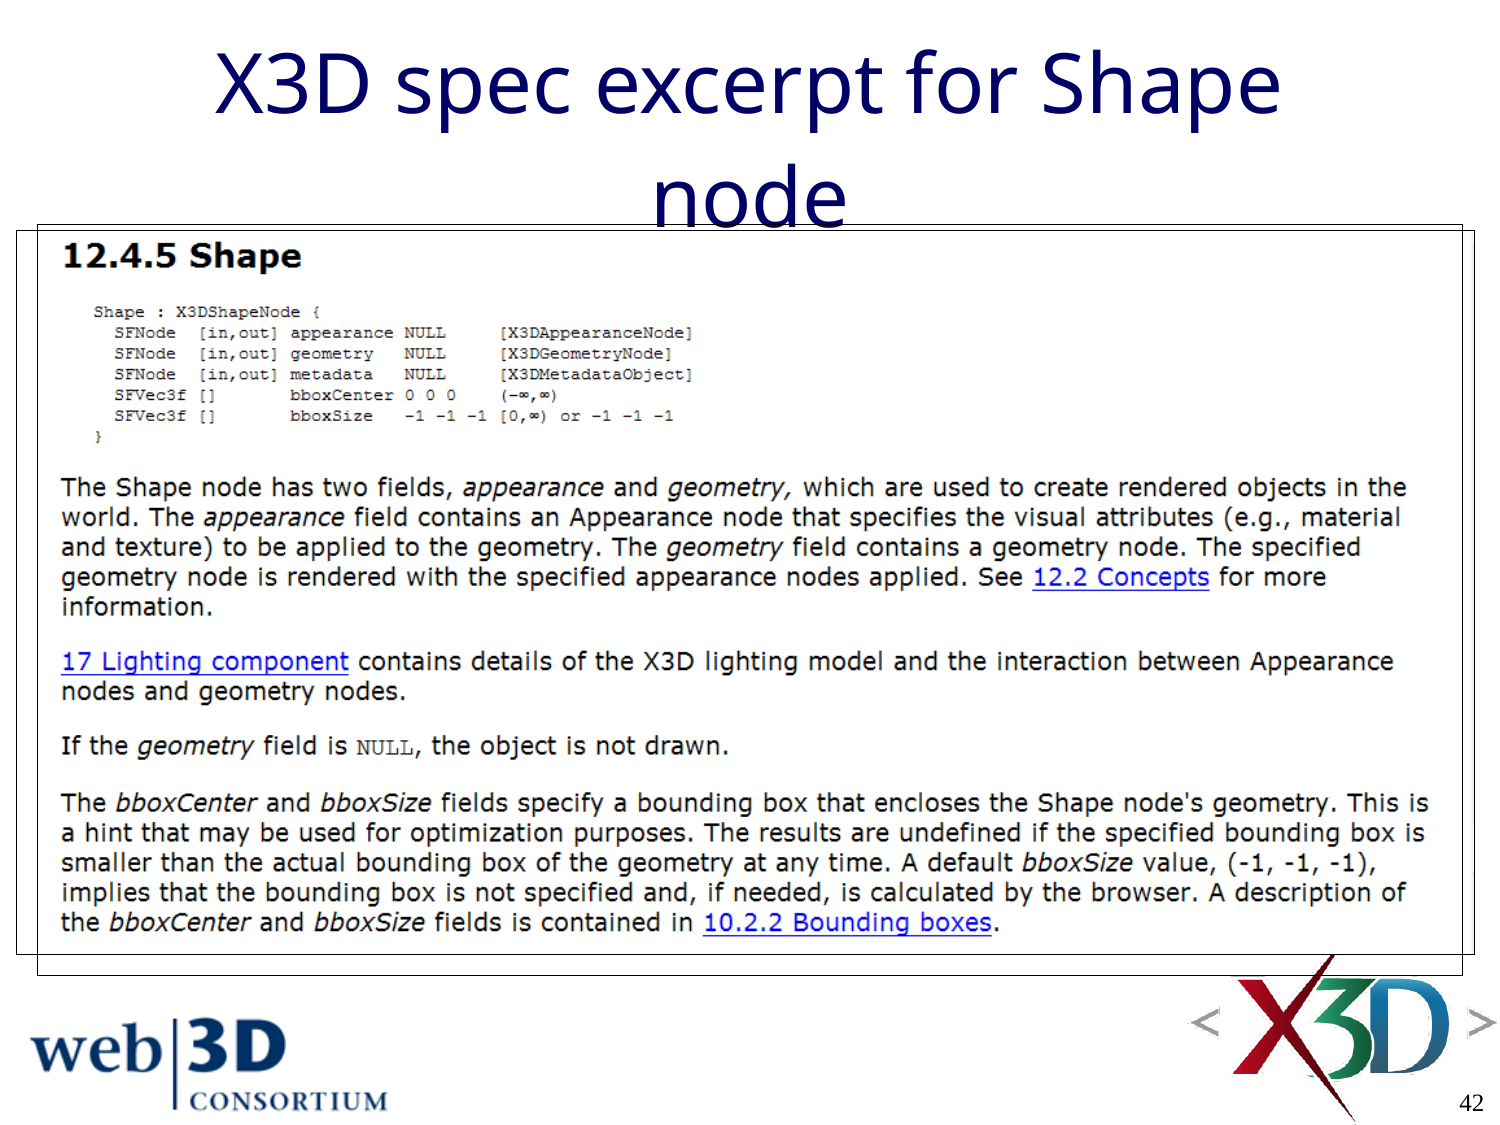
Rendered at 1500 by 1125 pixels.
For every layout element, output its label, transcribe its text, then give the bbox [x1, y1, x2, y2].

title X3D spec excerpt for Shape node [112, 225, 1388, 230]
picture [12, 1009, 413, 1121]
title X3D spec excerpt for Shape node [112, 44, 1388, 224]
picture [38, 230, 1462, 975]
picture [16, 230, 37, 955]
picture [1187, 230, 1500, 1125]
